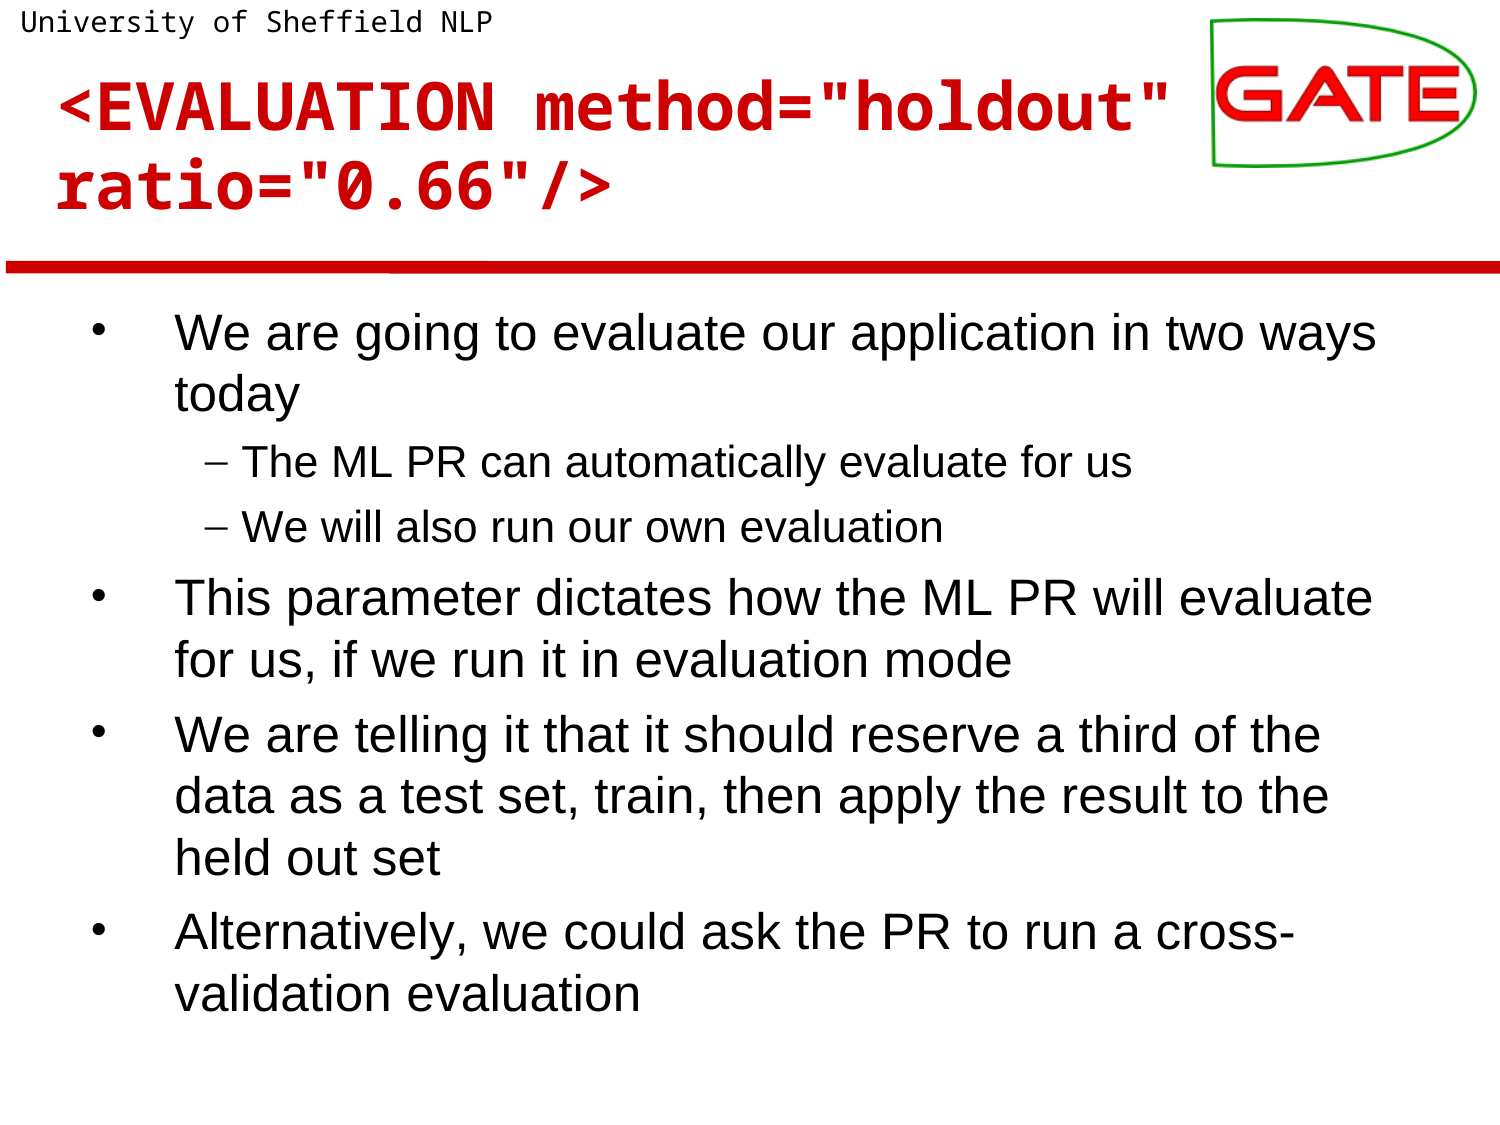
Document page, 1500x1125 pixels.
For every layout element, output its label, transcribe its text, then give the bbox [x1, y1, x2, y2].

title <EVALUATION method="holdout" ratio="0.66"/> [41, 37, 1391, 254]
list We are going to evaluate our application in two ways today The ML PR can automatically evaluate for us We will also run our own evaluation This parameter dictates how the ML PR will evaluate for us, if we run it in evaluation mode We are telling it that it should reserve a third of the data as a test set, train, then apply the result to the held out set Alternatively, we could ask the PR to run a cross-validation evaluation [75, 290, 1425, 1034]
picture [1210, 18, 1477, 168]
